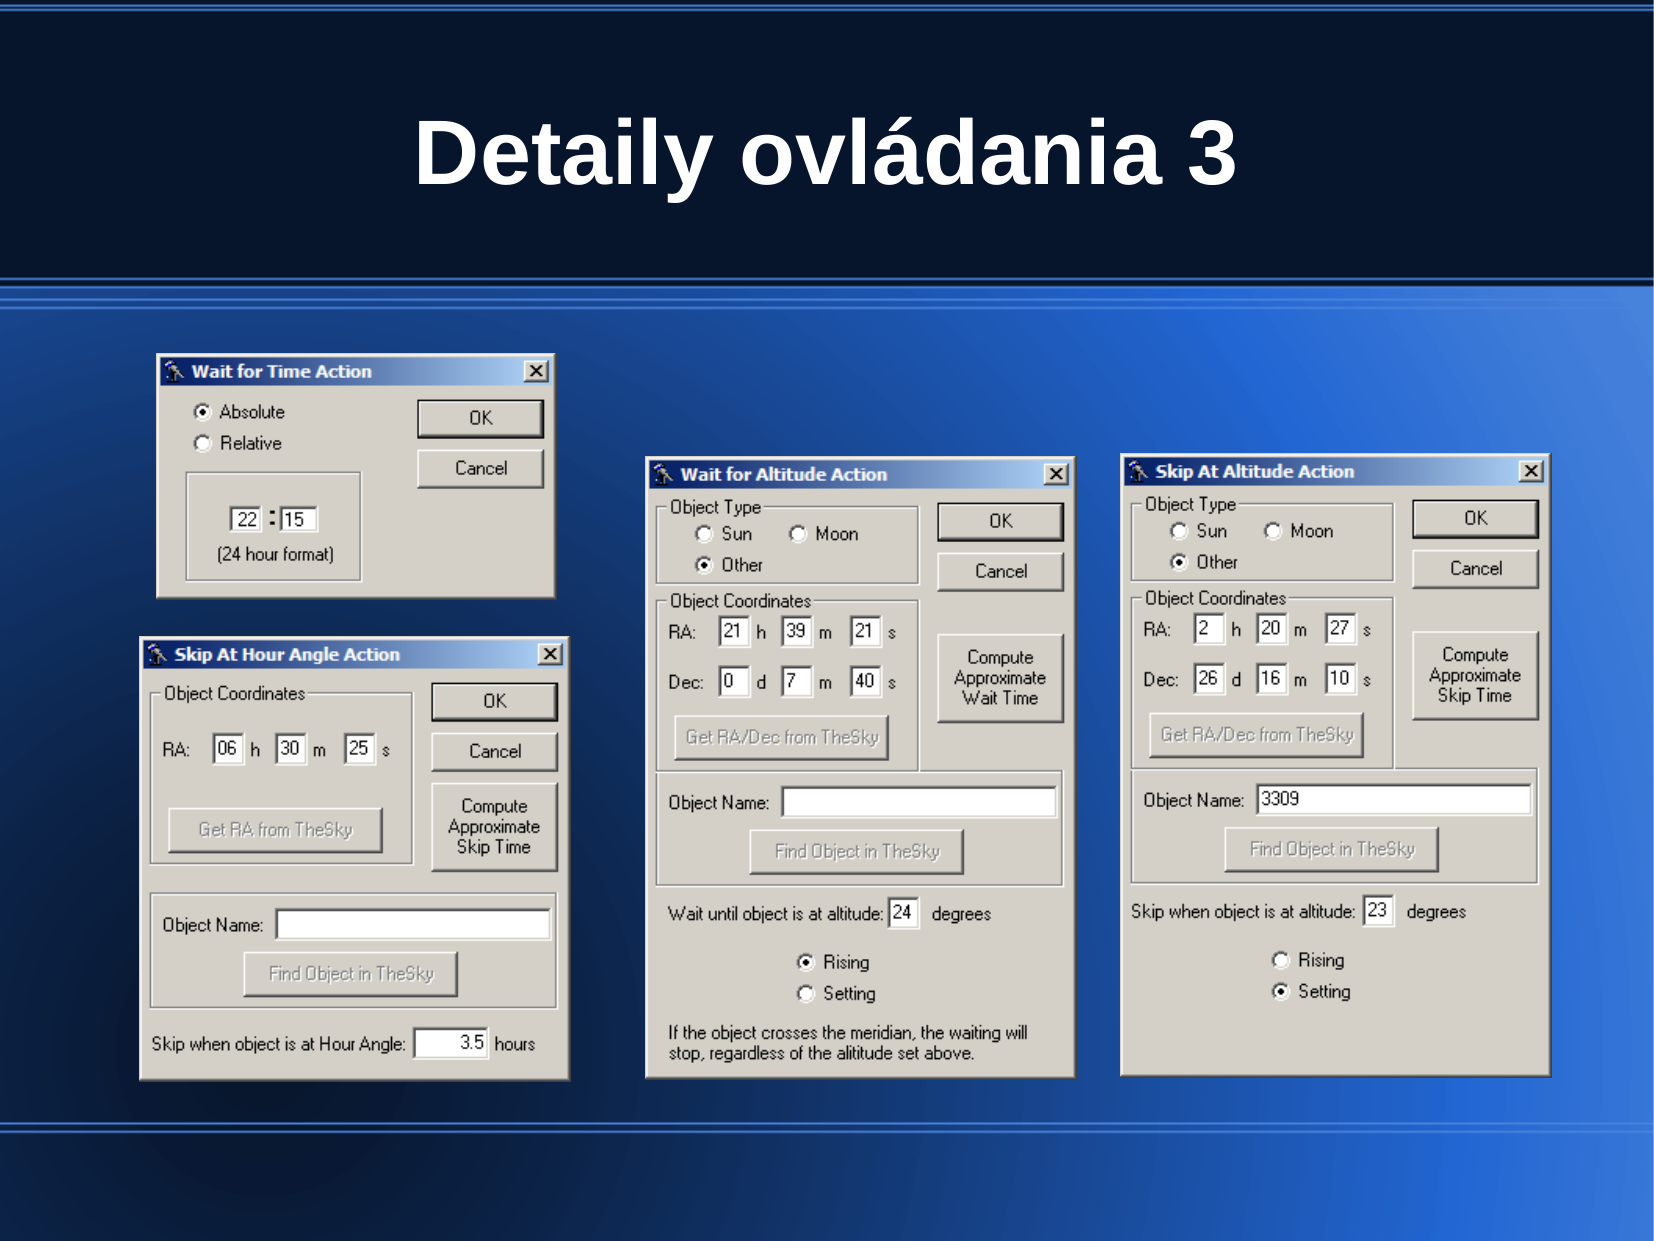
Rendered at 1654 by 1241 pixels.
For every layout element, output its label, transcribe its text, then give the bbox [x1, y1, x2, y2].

title Detaily ovládania 3 [82, 56, 1571, 250]
picture [0, 0, 1654, 1241]
